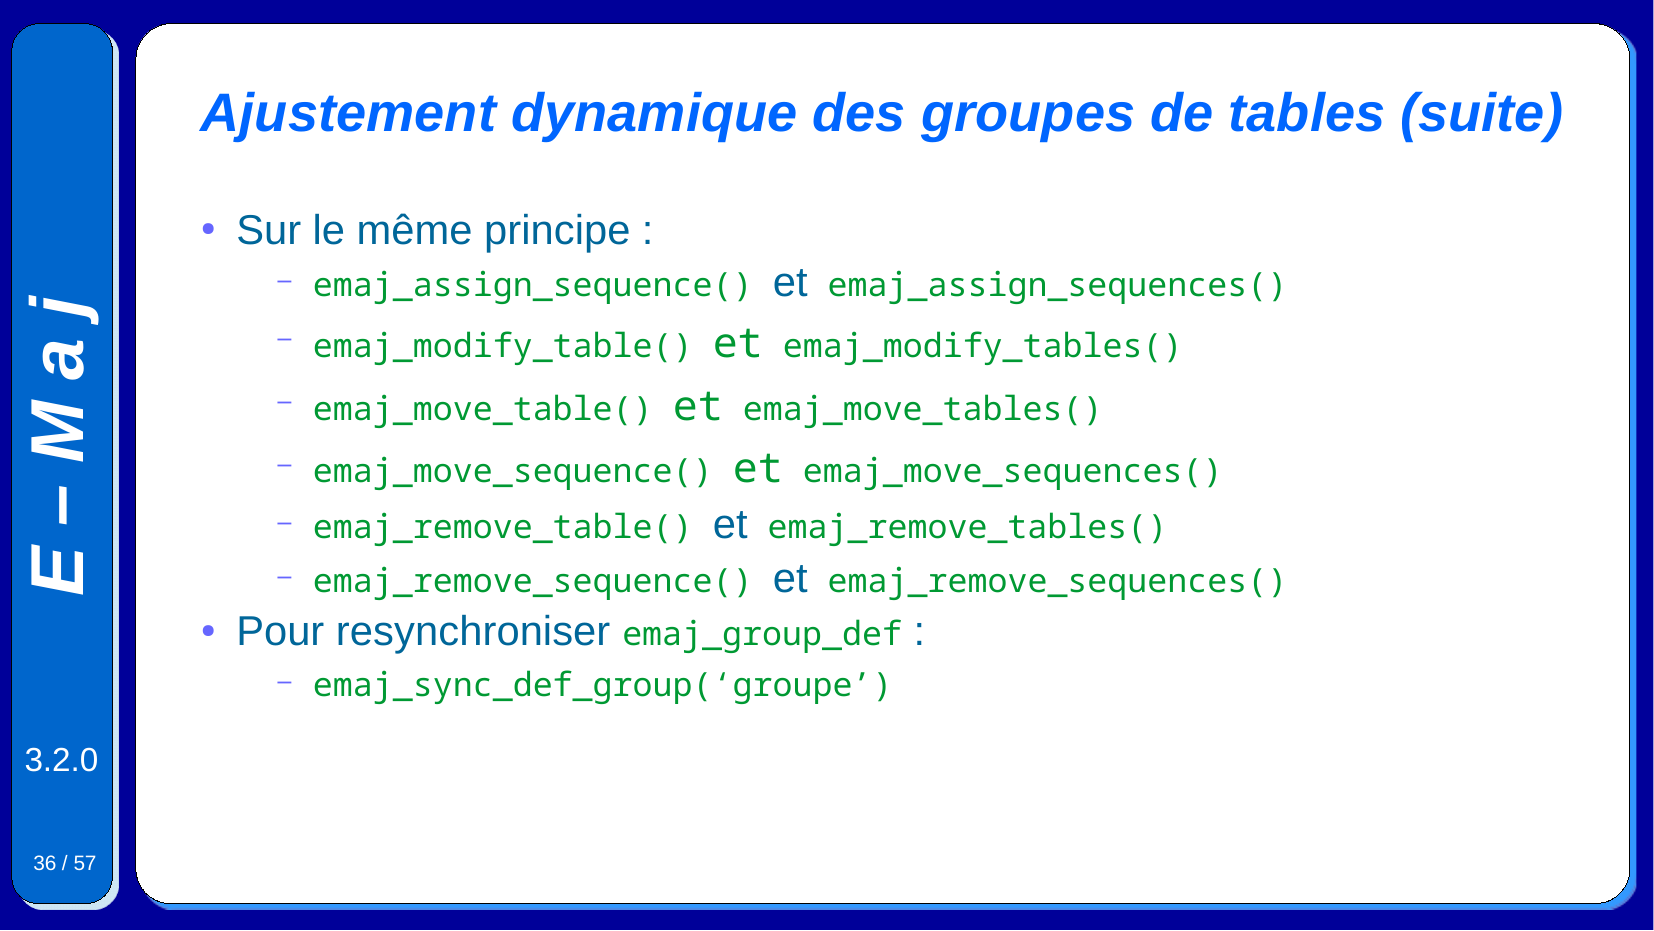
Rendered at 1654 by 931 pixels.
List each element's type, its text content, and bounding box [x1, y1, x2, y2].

title Ajustement dynamique des groupes de tables (suite) [200, 34, 1575, 191]
list Sur le même principe : emaj_assign_sequence() et emaj_assign_sequences() emaj_modify_table() et emaj_modify_tables() emaj_move_table() et emaj_move_tables() emaj_move_sequence() et emaj_move_sequences() emaj_remove_table() et emaj_remove_tables() emaj_remove_sequence() et emaj_remove_sequences() Pour resynchroniser emaj_group_def : emaj_sync_def_group(‘groupe’) [177, 206, 1587, 829]
